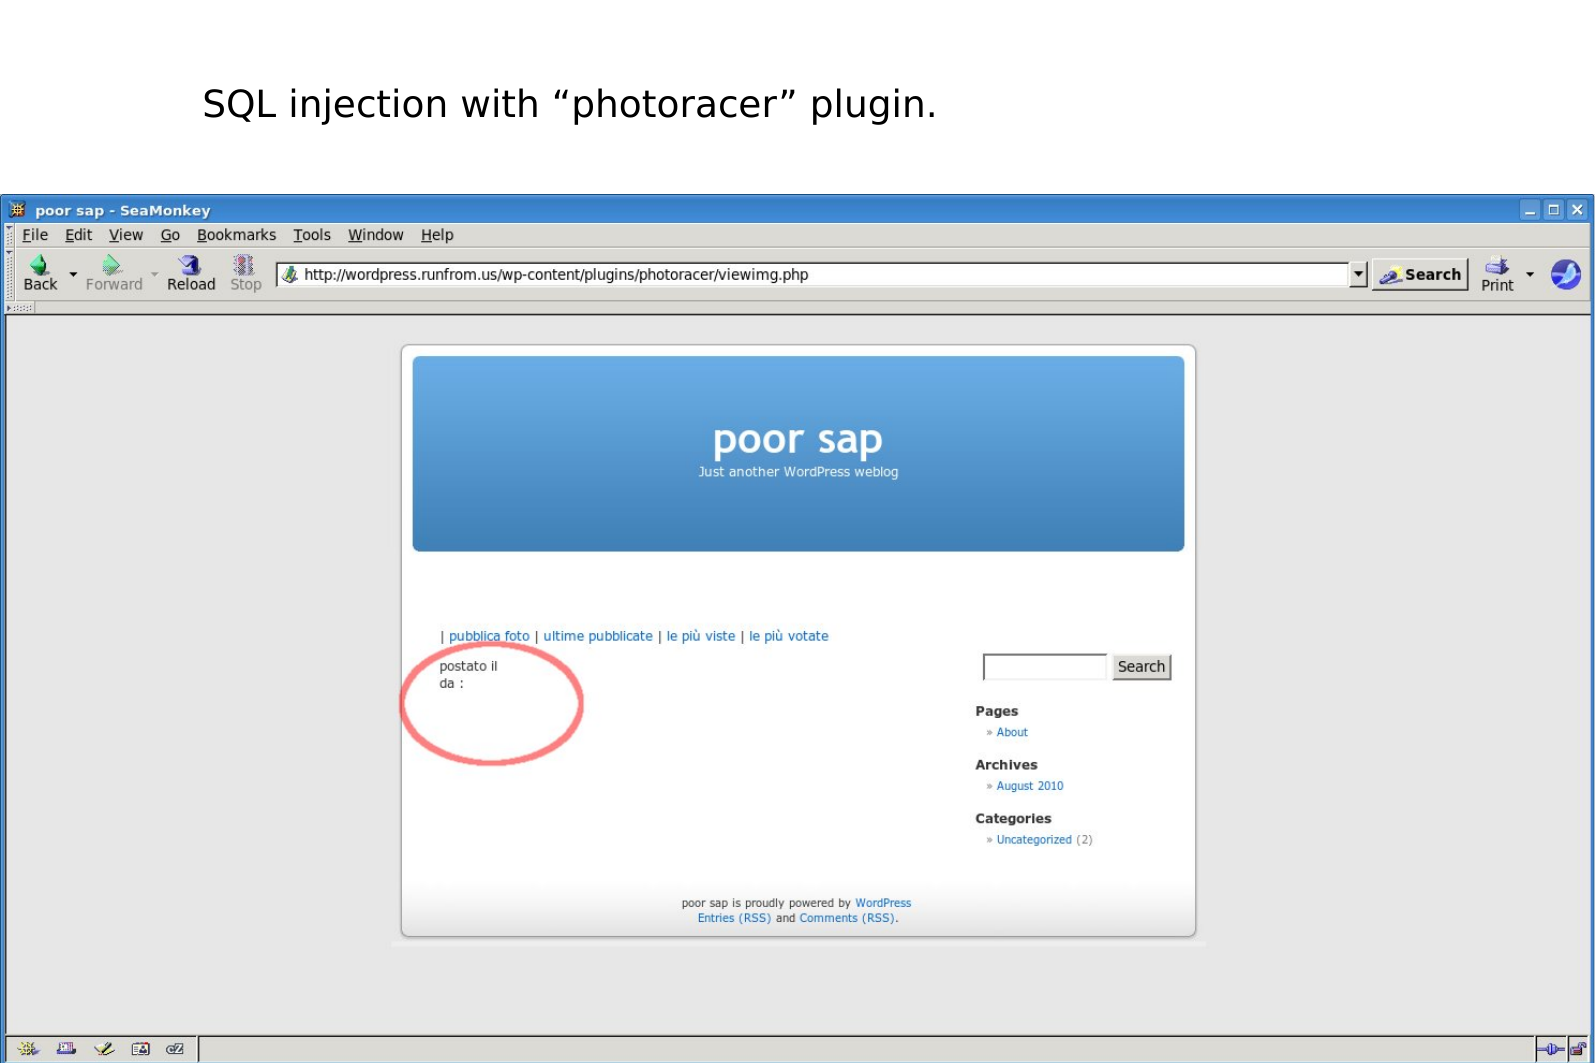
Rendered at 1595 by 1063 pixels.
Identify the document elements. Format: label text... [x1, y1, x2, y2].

text_box SQL injection with “photoracer” plugin. [187, 75, 954, 134]
picture [0, 194, 1595, 1063]
